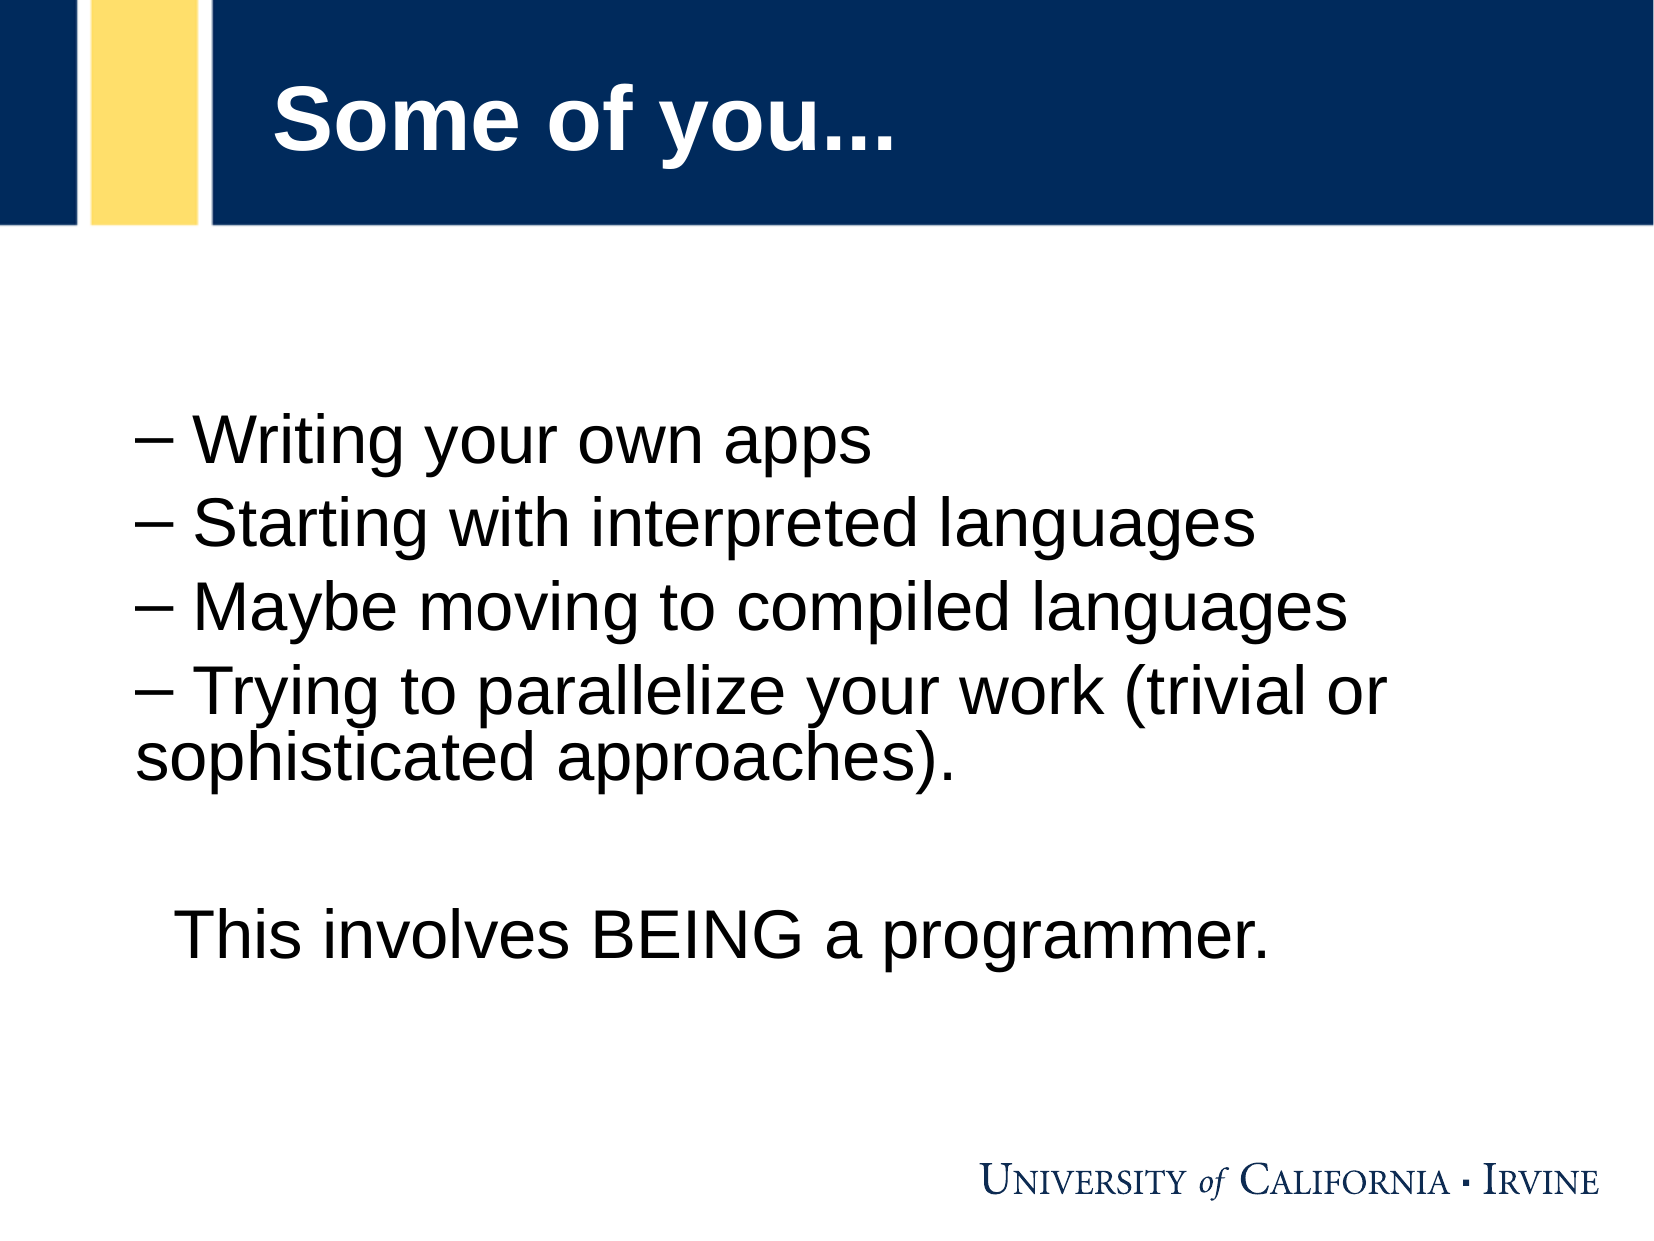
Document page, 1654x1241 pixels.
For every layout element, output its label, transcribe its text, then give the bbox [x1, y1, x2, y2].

title Some of you... [257, 0, 1654, 228]
picture [0, 0, 1654, 1241]
subtitle Writing your own apps Starting with interpreted languages Maybe moving to compiled languages Trying to parallelize your work (trivial or sophisticated approaches). This involves BEING a programmer. [45, 285, 1619, 1069]
